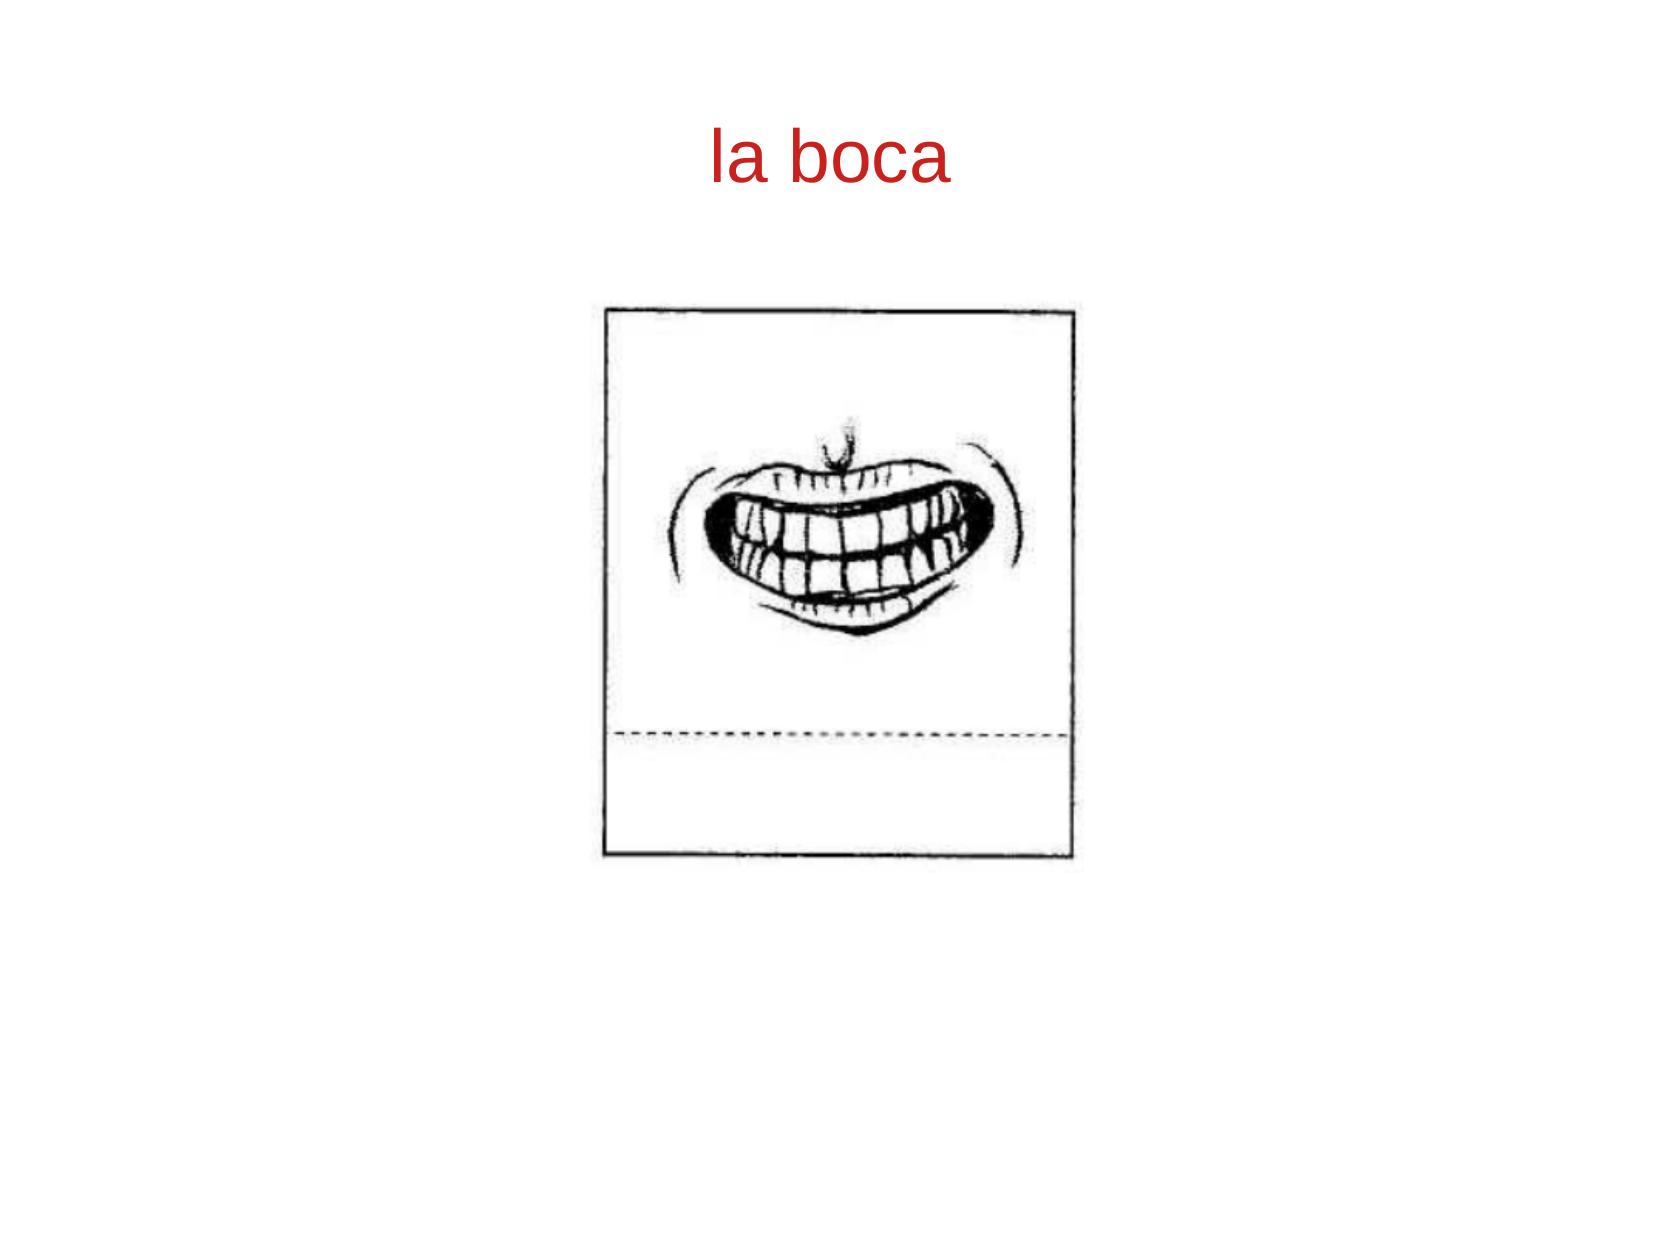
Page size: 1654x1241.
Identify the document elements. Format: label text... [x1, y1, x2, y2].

text_box la boca [289, 49, 1371, 257]
picture [581, 291, 1094, 873]
